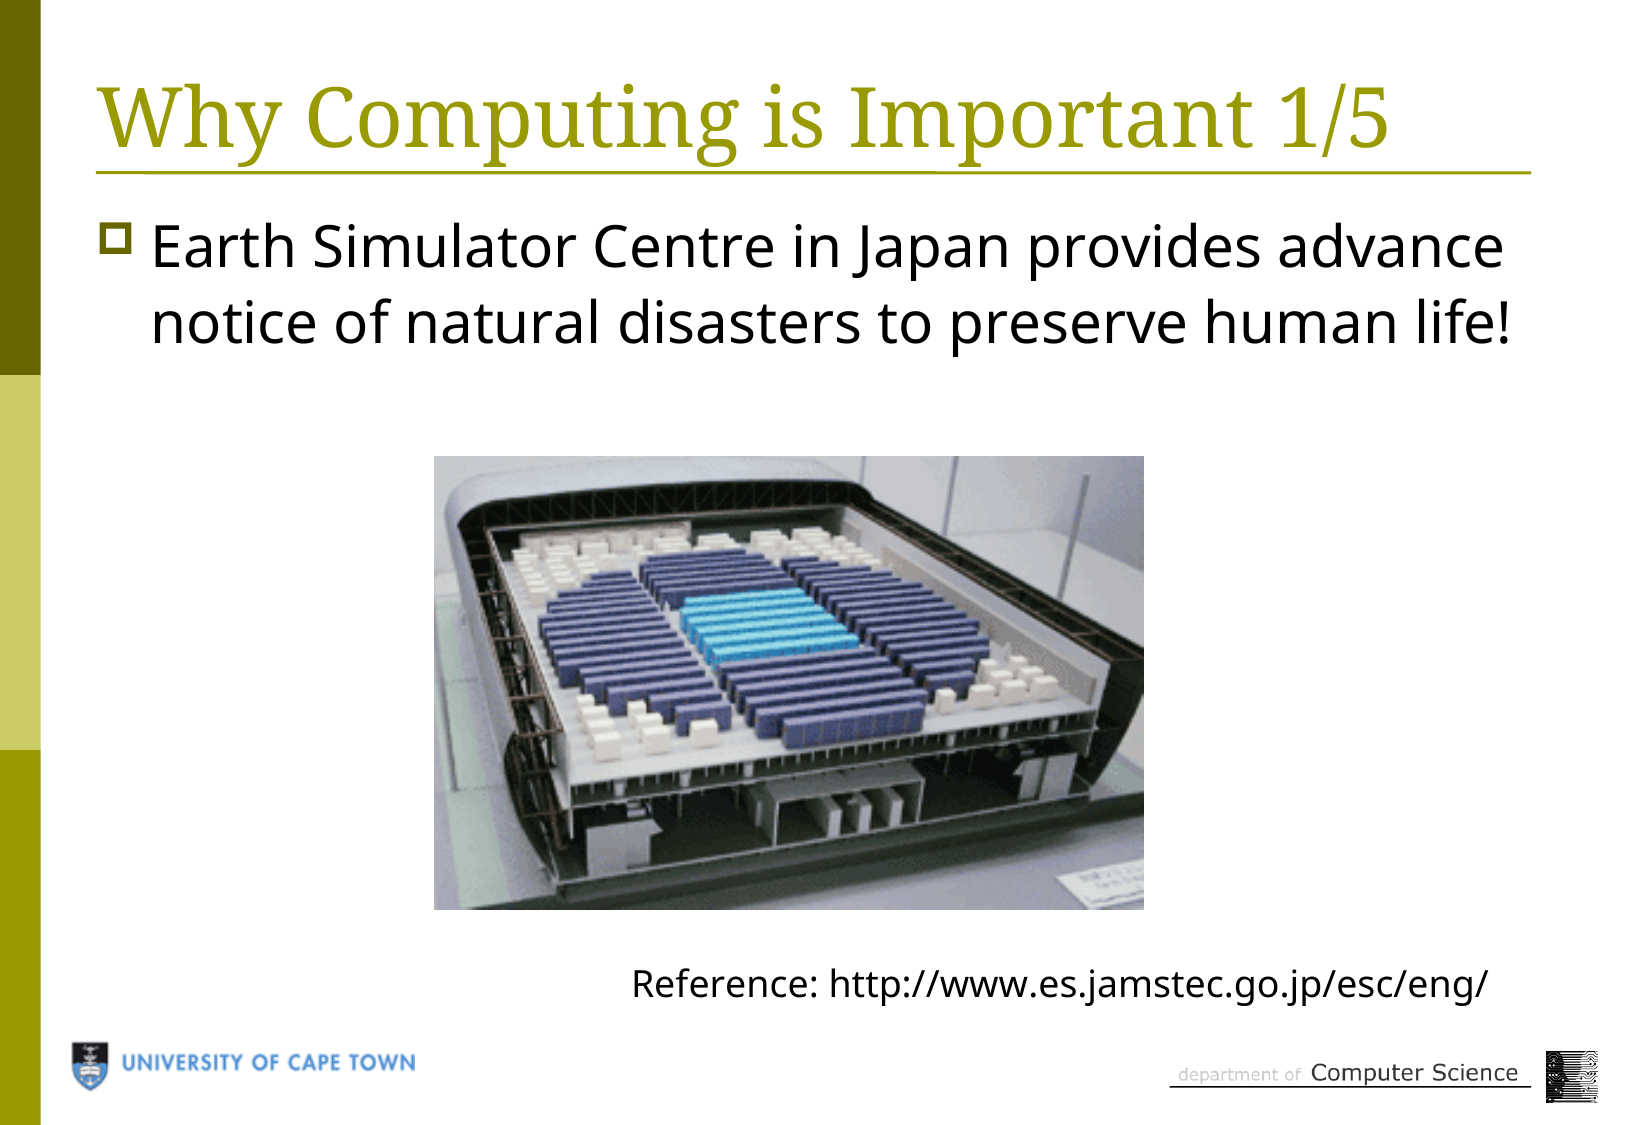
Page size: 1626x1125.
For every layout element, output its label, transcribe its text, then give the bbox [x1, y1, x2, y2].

title Why Computing is Important 1/5 [81, 14, 1543, 172]
text_box Reference: http://www.es.jamstec.go.jp/esc/eng/ [616, 952, 1505, 1013]
picture [1169, 1043, 1532, 1091]
picture [434, 456, 1144, 910]
list Earth Simulator Centre in Japan provides advance notice of natural disasters to preserve human life! [81, 196, 1543, 1021]
picture [61, 1024, 415, 1103]
picture [1546, 1051, 1598, 1103]
